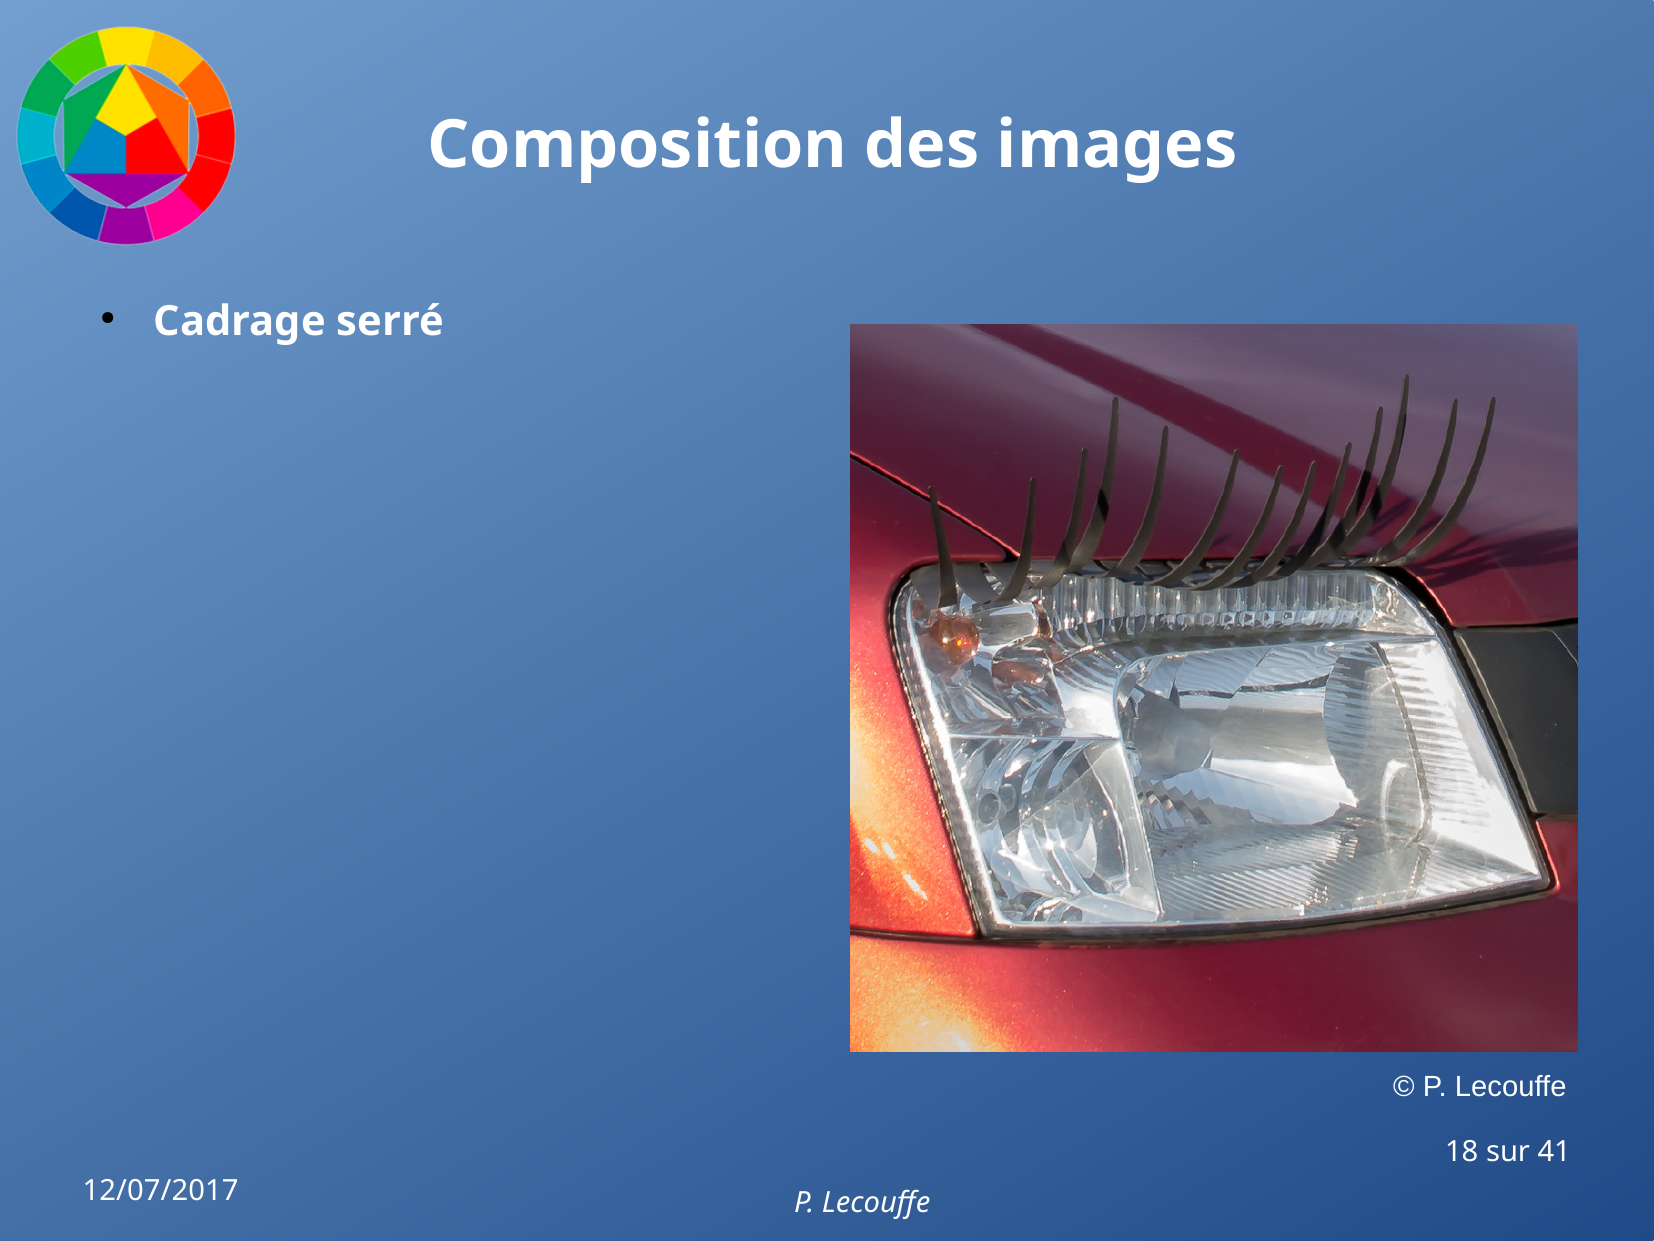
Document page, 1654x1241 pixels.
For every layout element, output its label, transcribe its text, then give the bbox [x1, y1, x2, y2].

list Cadrage serré [82, 290, 1571, 1058]
title Composition des images [236, 58, 1430, 225]
picture [850, 324, 1578, 1052]
text_box © P. Lecouffe [1370, 1062, 1593, 1111]
picture [6, 22, 249, 252]
